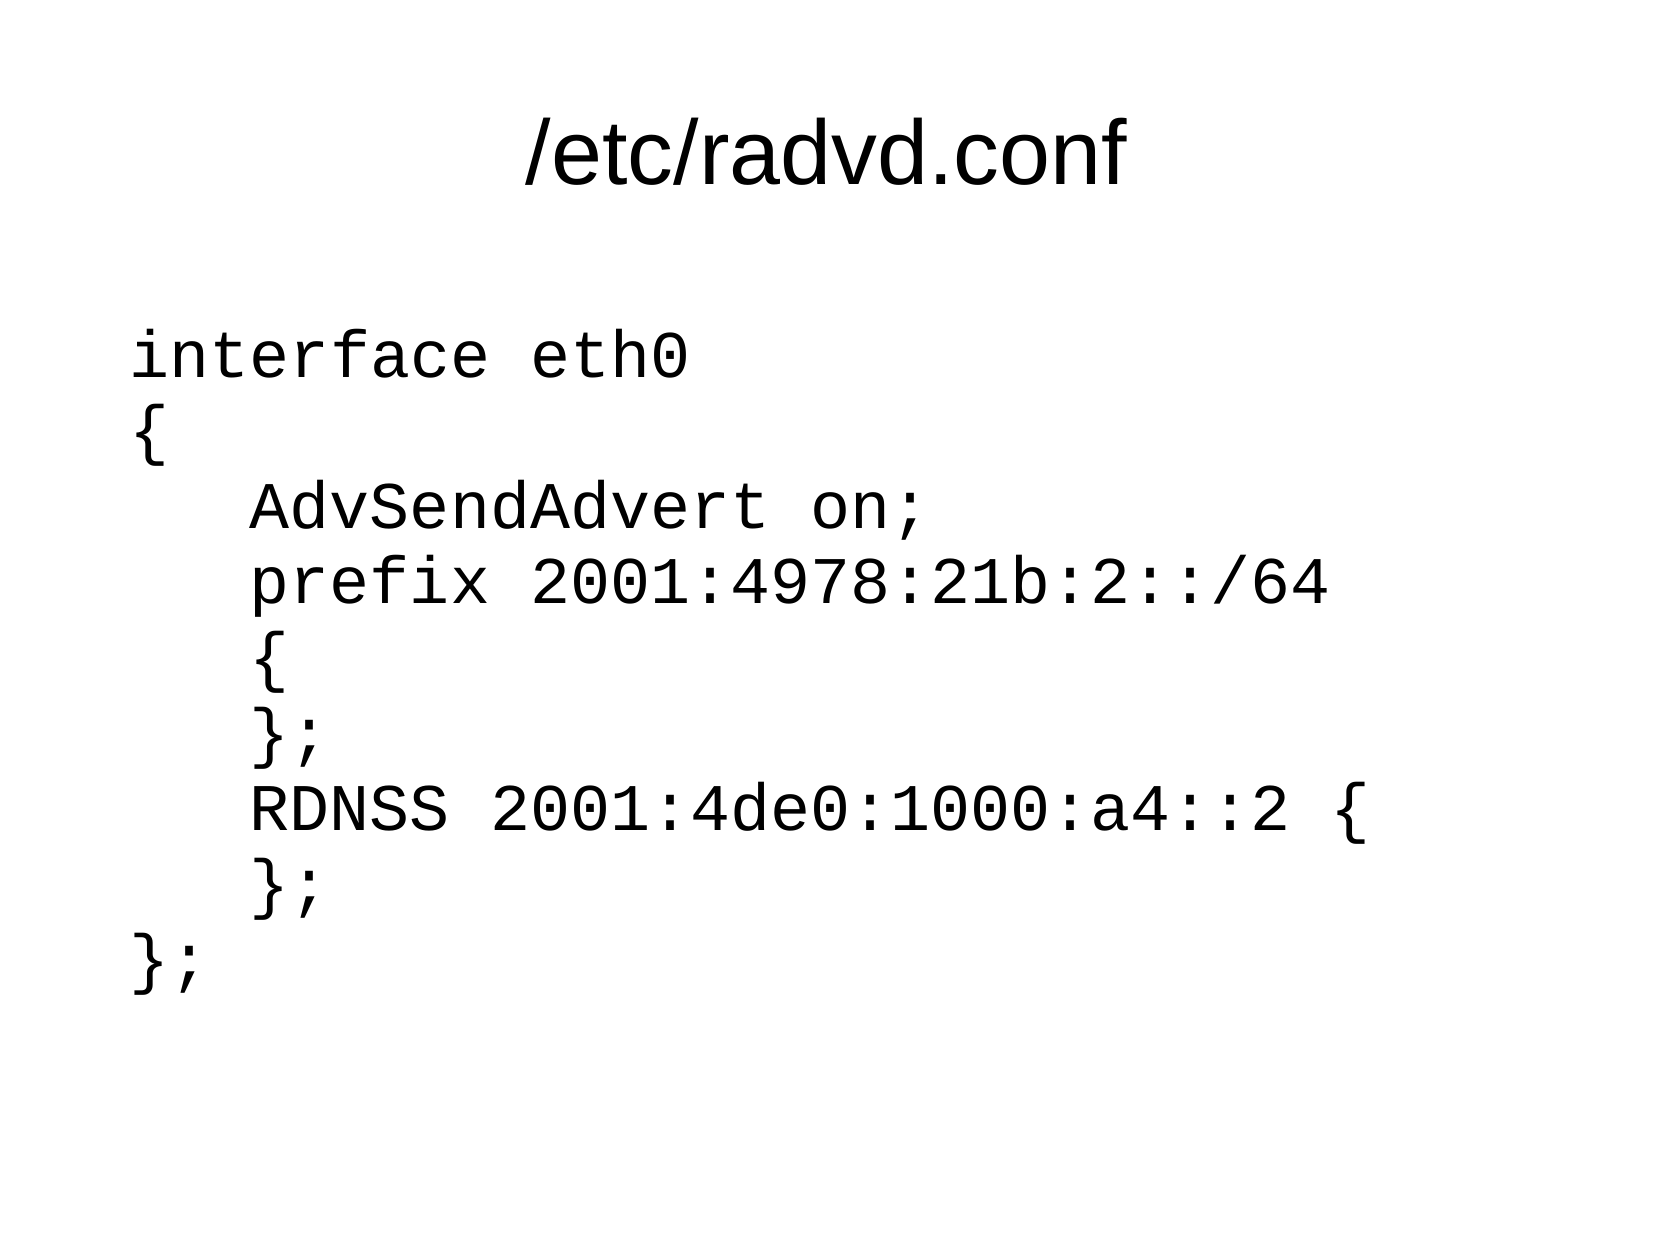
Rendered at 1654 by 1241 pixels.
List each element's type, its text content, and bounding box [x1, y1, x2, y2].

title /etc/radvd.conf [82, 49, 1571, 257]
subtitle interface eth0 { AdvSendAdvert on; prefix 2001:4978:21b:2::/64 { }; RDNSS 2001:4de0:1000:a4::2 { }; }; [129, 297, 1524, 1102]
